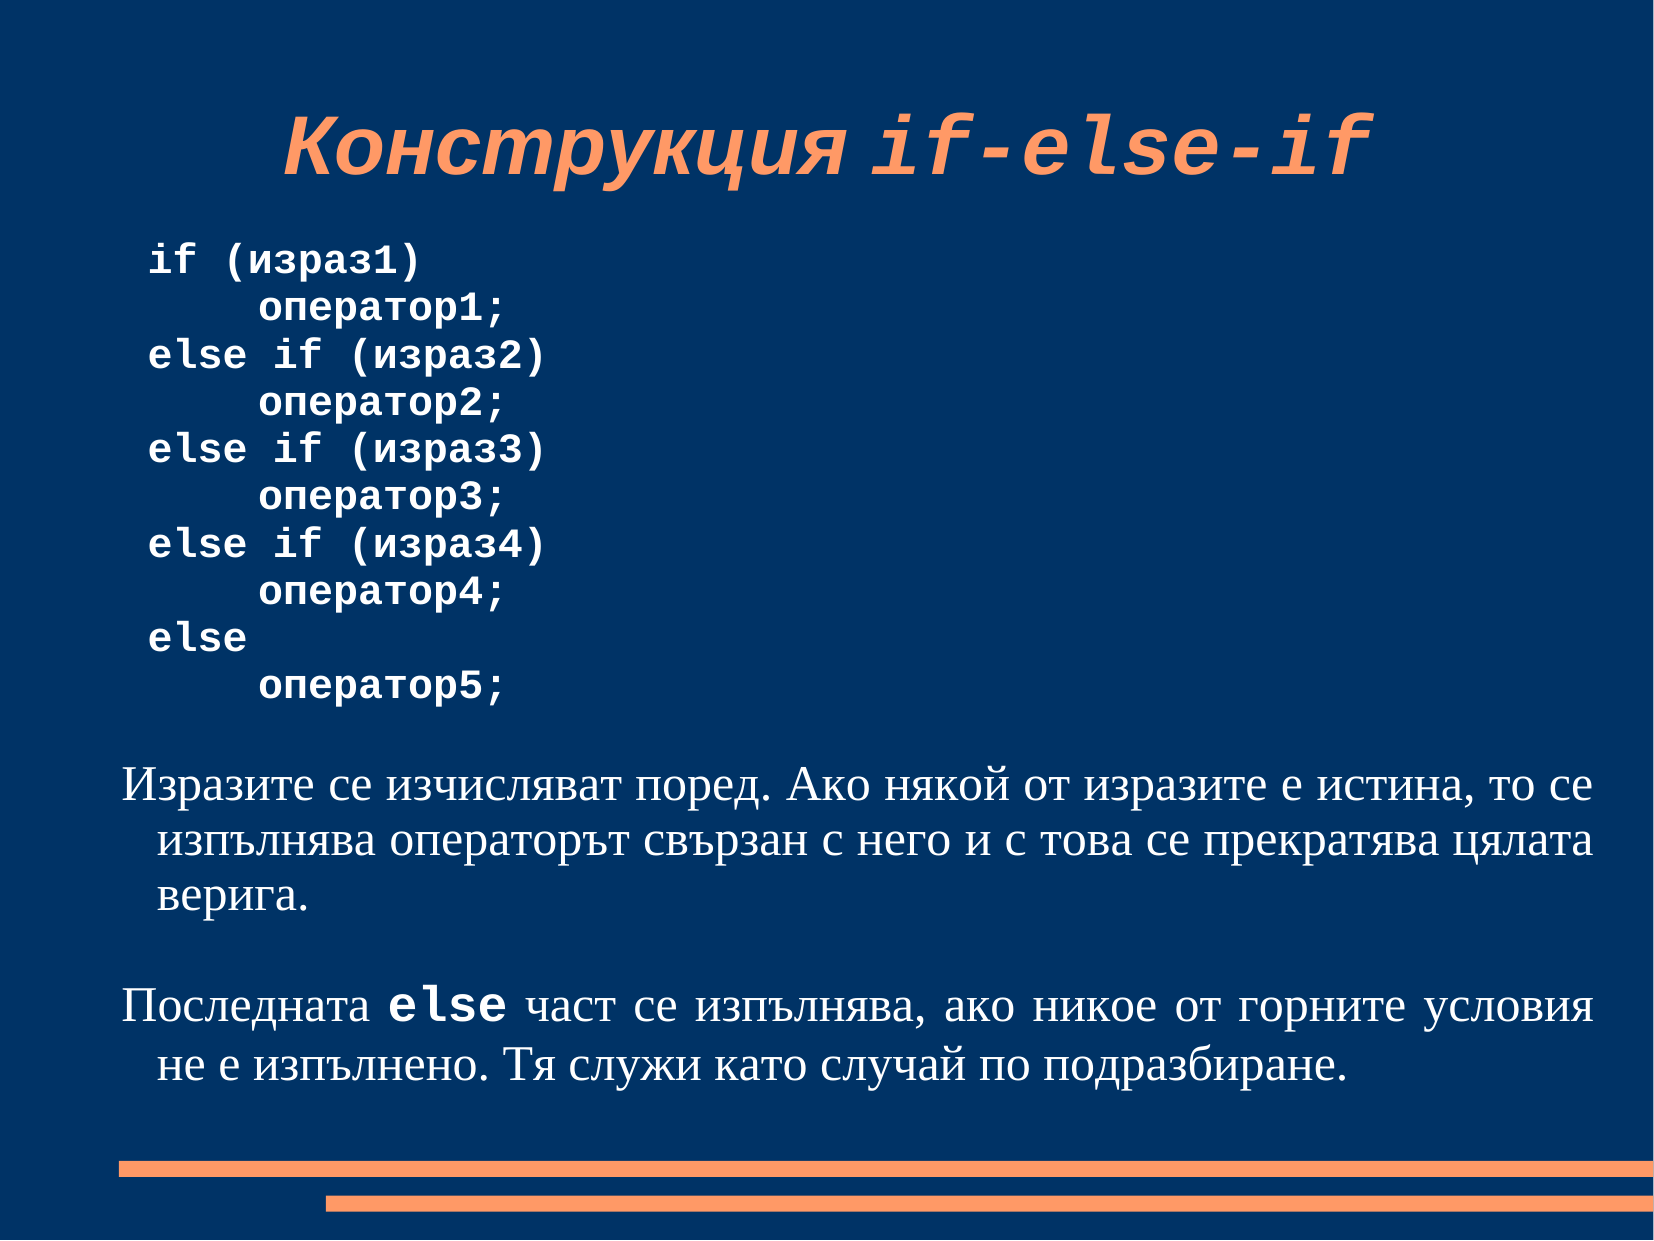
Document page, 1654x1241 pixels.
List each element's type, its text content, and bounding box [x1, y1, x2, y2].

text_box if (израз1) оператор1; else if (израз2) оператор2; else if (израз3) оператор3; else if (израз4) оператор4; else оператор5; [147, 236, 975, 715]
title Конструкция if-else-if [121, 53, 1534, 247]
text_box Изразите се изчисляват поред. Ако някой от изразите е истина, то се изпълнява операторът свързан с него и с това се прекратява цялата верига. Последната else част се изпълнява, ако никое от горните условия не е изпълнено. Тя служи като случай по подразбиране. [121, 752, 1595, 1095]
